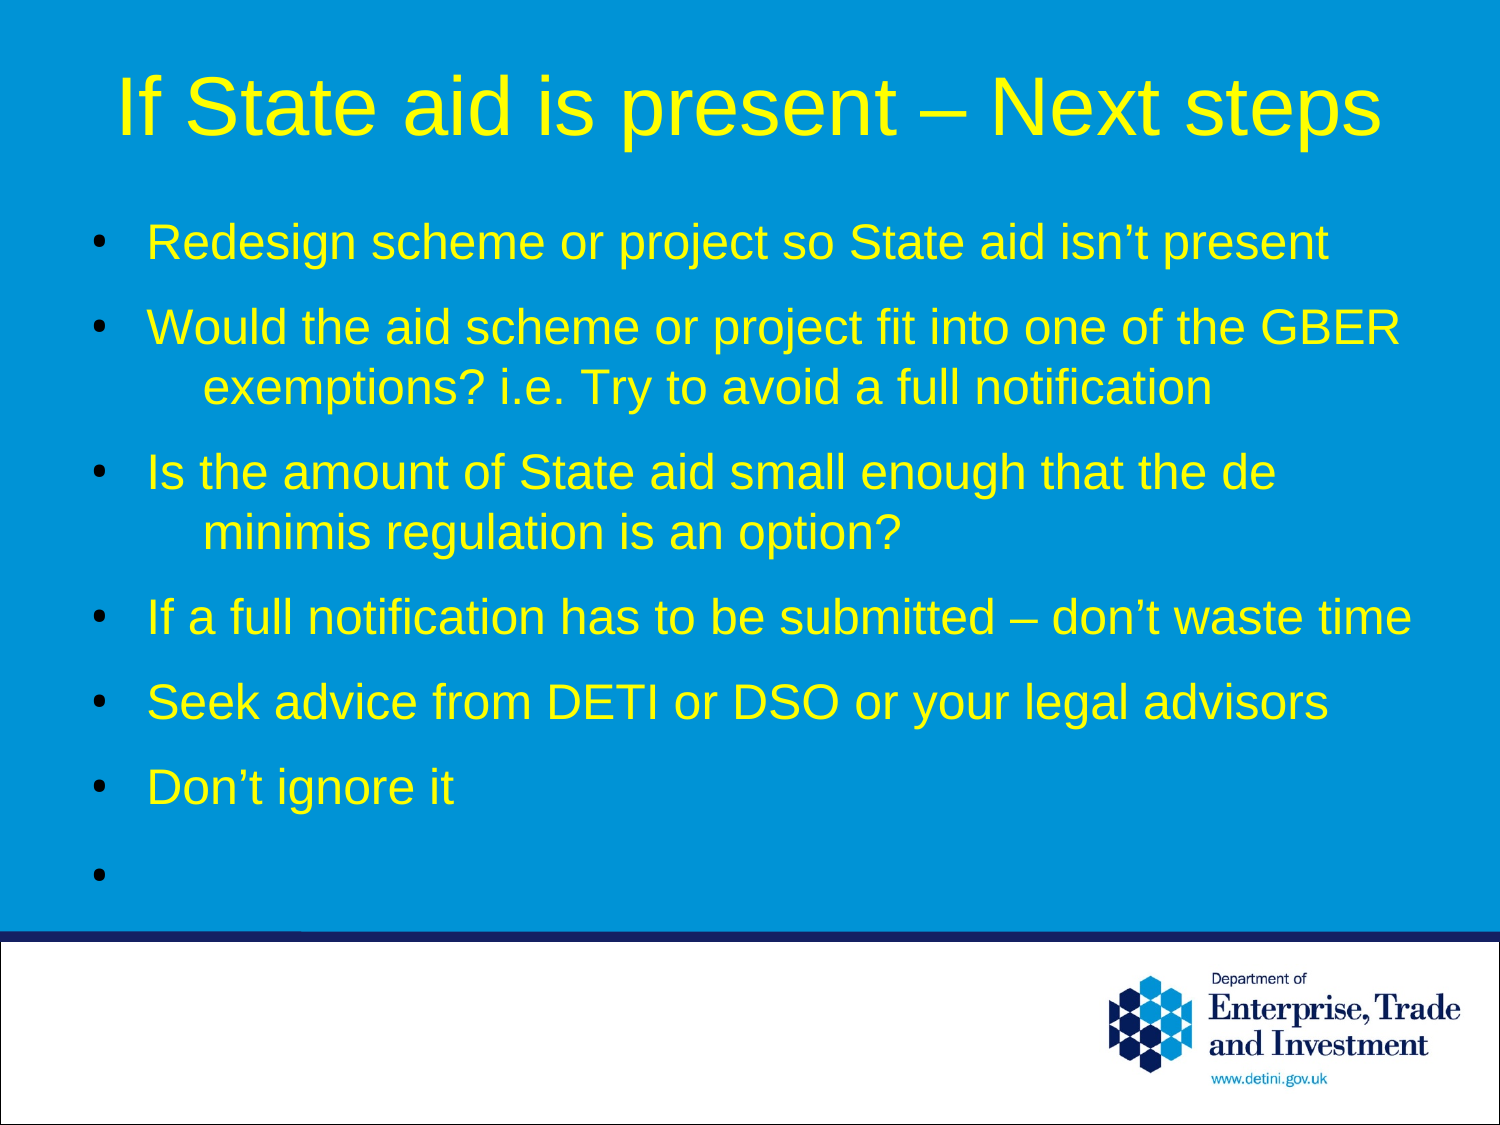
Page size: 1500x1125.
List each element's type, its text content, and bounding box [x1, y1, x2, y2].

title If State aid is present – Next steps [75, 45, 1426, 202]
list Redesign scheme or project so State aid isn’t present Would the aid scheme or project fit into one of the GBER exemptions? i.e. Try to avoid a full notification Is the amount of State aid small enough that the de minimis regulation is an option? If a full notification has to be submitted – don’t waste time Seek advice from DETI or DSO or your legal advisors Don’t ignore it [75, 202, 1459, 905]
